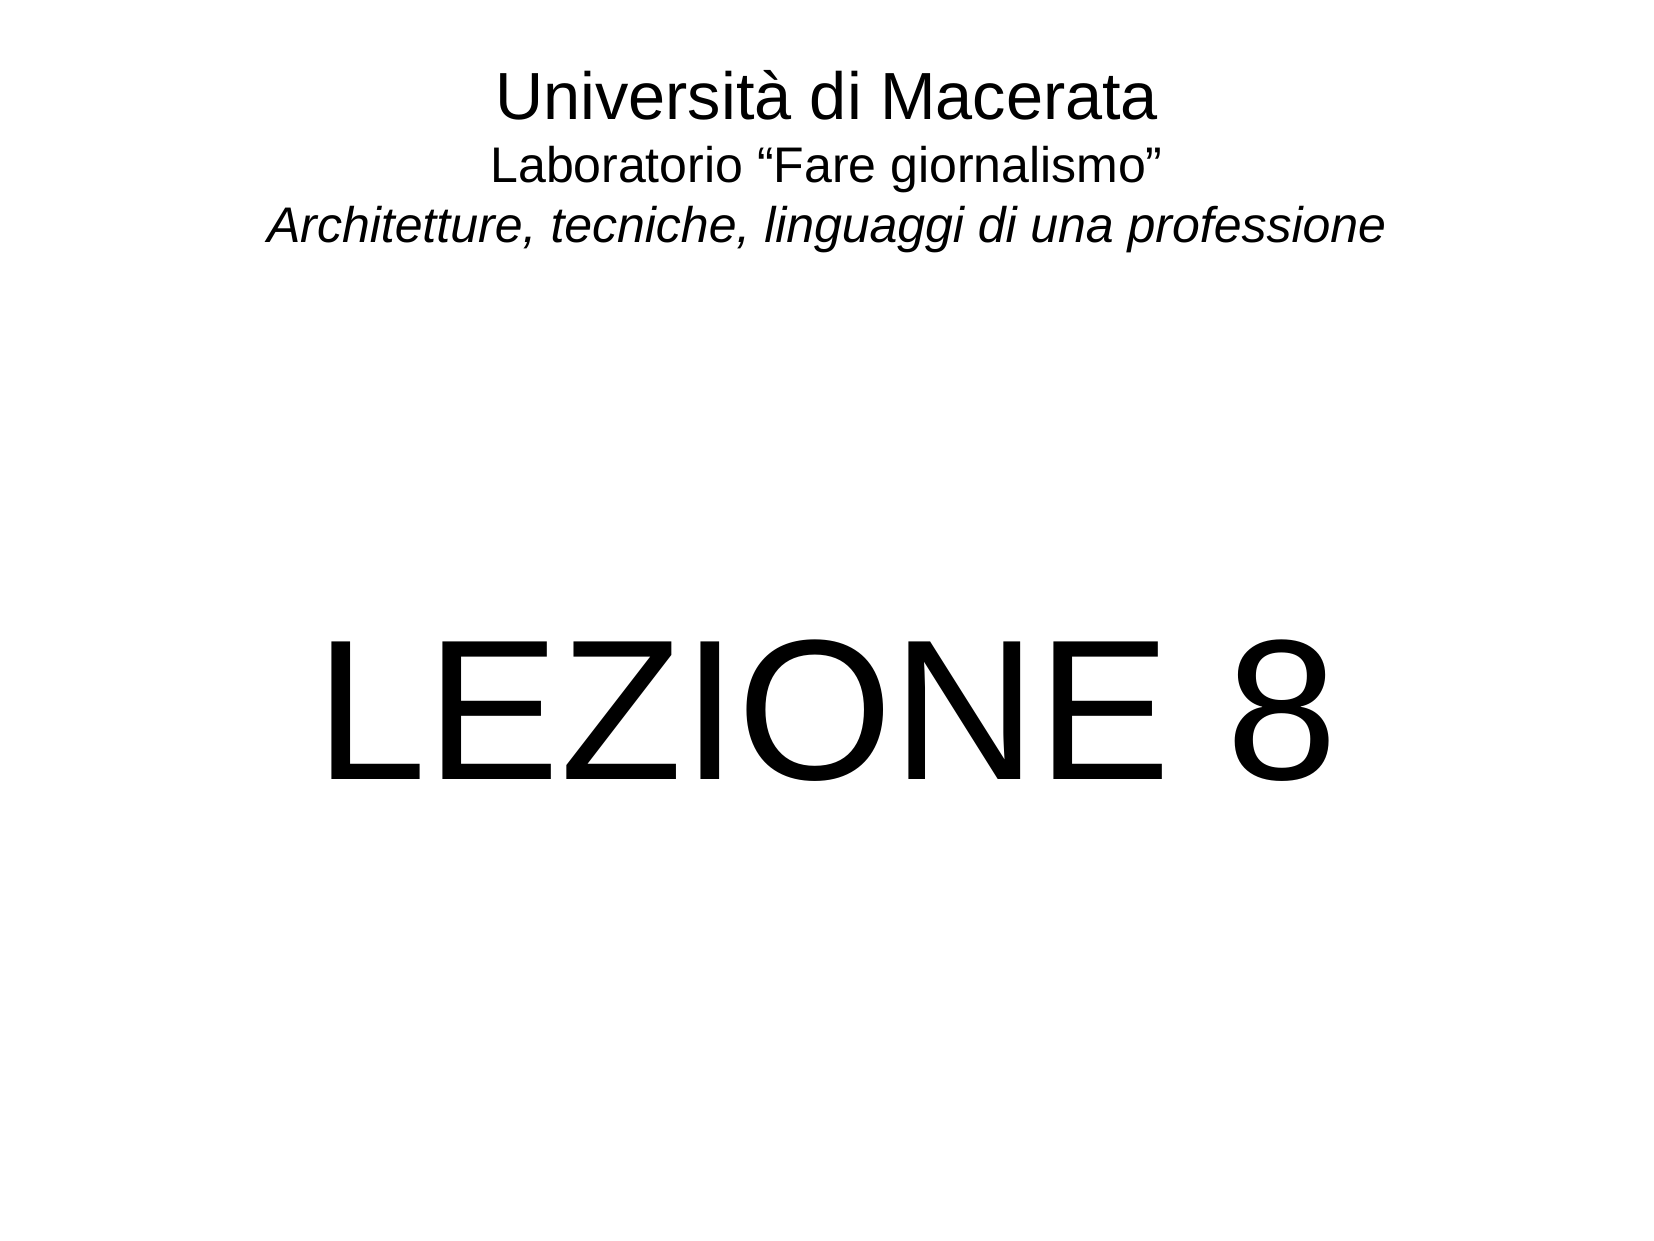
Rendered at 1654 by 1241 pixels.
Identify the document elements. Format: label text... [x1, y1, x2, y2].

title Università di Macerata Laboratorio “Fare giornalismo” Architetture, tecniche, linguaggi di una professione [82, 49, 1571, 257]
subtitle LEZIONE 8 [82, 290, 1571, 1109]
